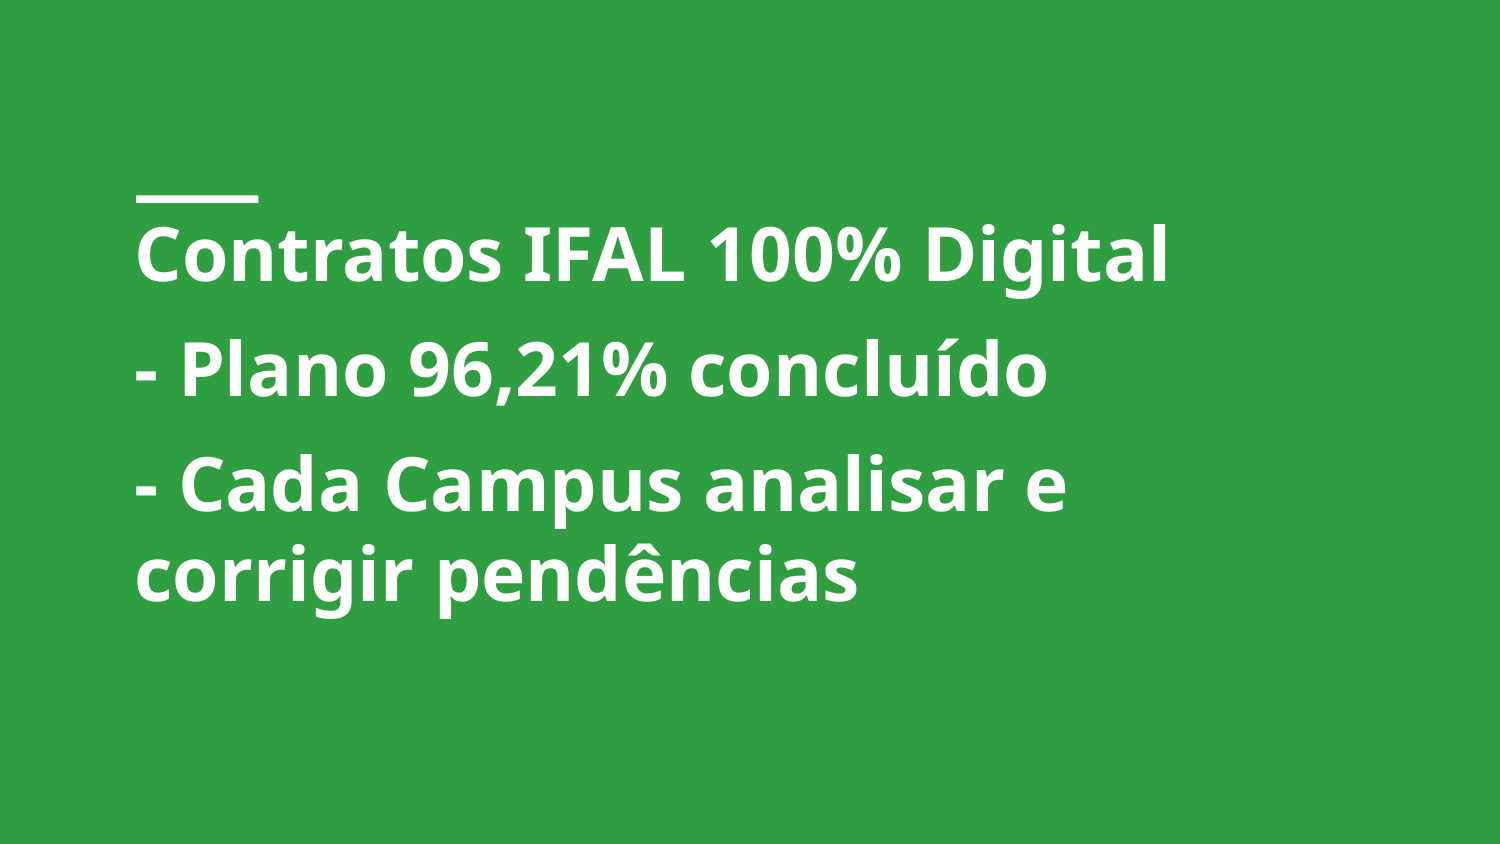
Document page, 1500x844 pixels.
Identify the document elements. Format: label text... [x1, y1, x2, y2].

text_box Contratos IFAL 100% Digital - Plano 96,21% concluído - Cada Campus analisar e corrigir pendências [119, 191, 1381, 441]
